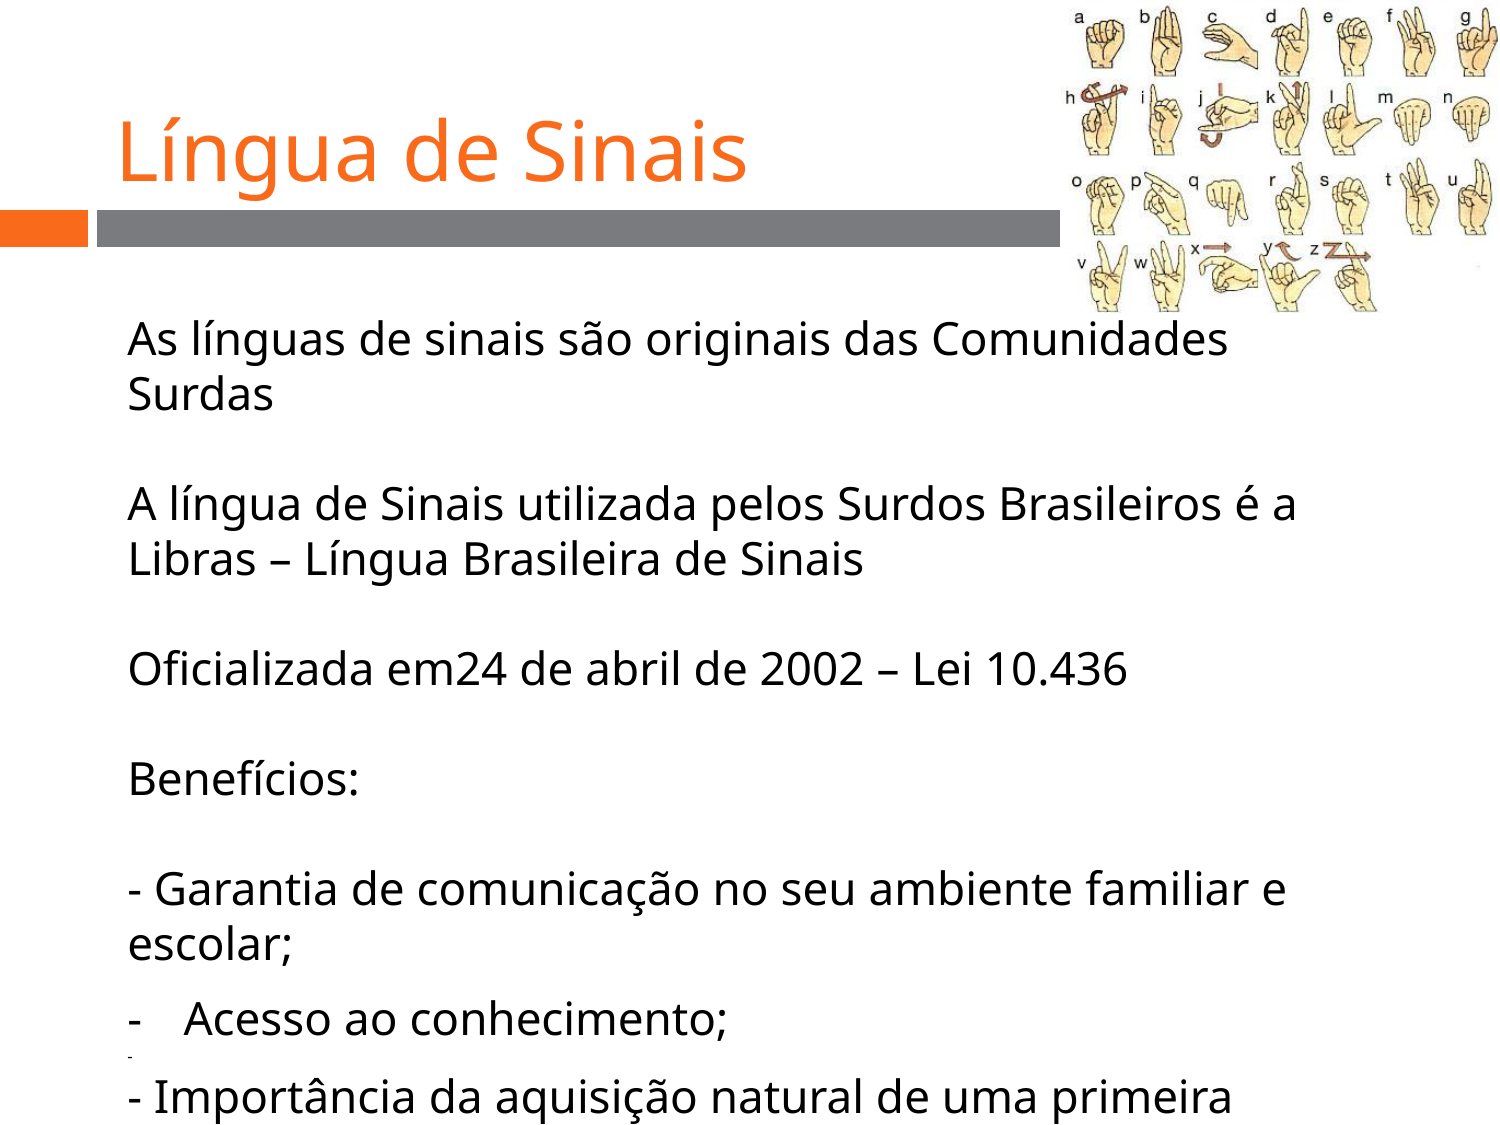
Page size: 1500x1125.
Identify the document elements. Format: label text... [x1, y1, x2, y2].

title Língua de Sinais [100, 90, 1060, 201]
picture [1060, 0, 1500, 313]
text_box As línguas de sinais são originais das Comunidades Surdas A língua de Sinais utilizada pelos Surdos Brasileiros é a Libras – Língua Brasileira de Sinais Oficializada em24 de abril de 2002 – Lei 10.436 Benefícios: - Garantia de comunicação no seu ambiente familiar e escolar; Acesso ao conhecimento; - Importância da aquisição natural de uma primeira língua para se aprender uma segunda língua; [112, 303, 1329, 1125]
